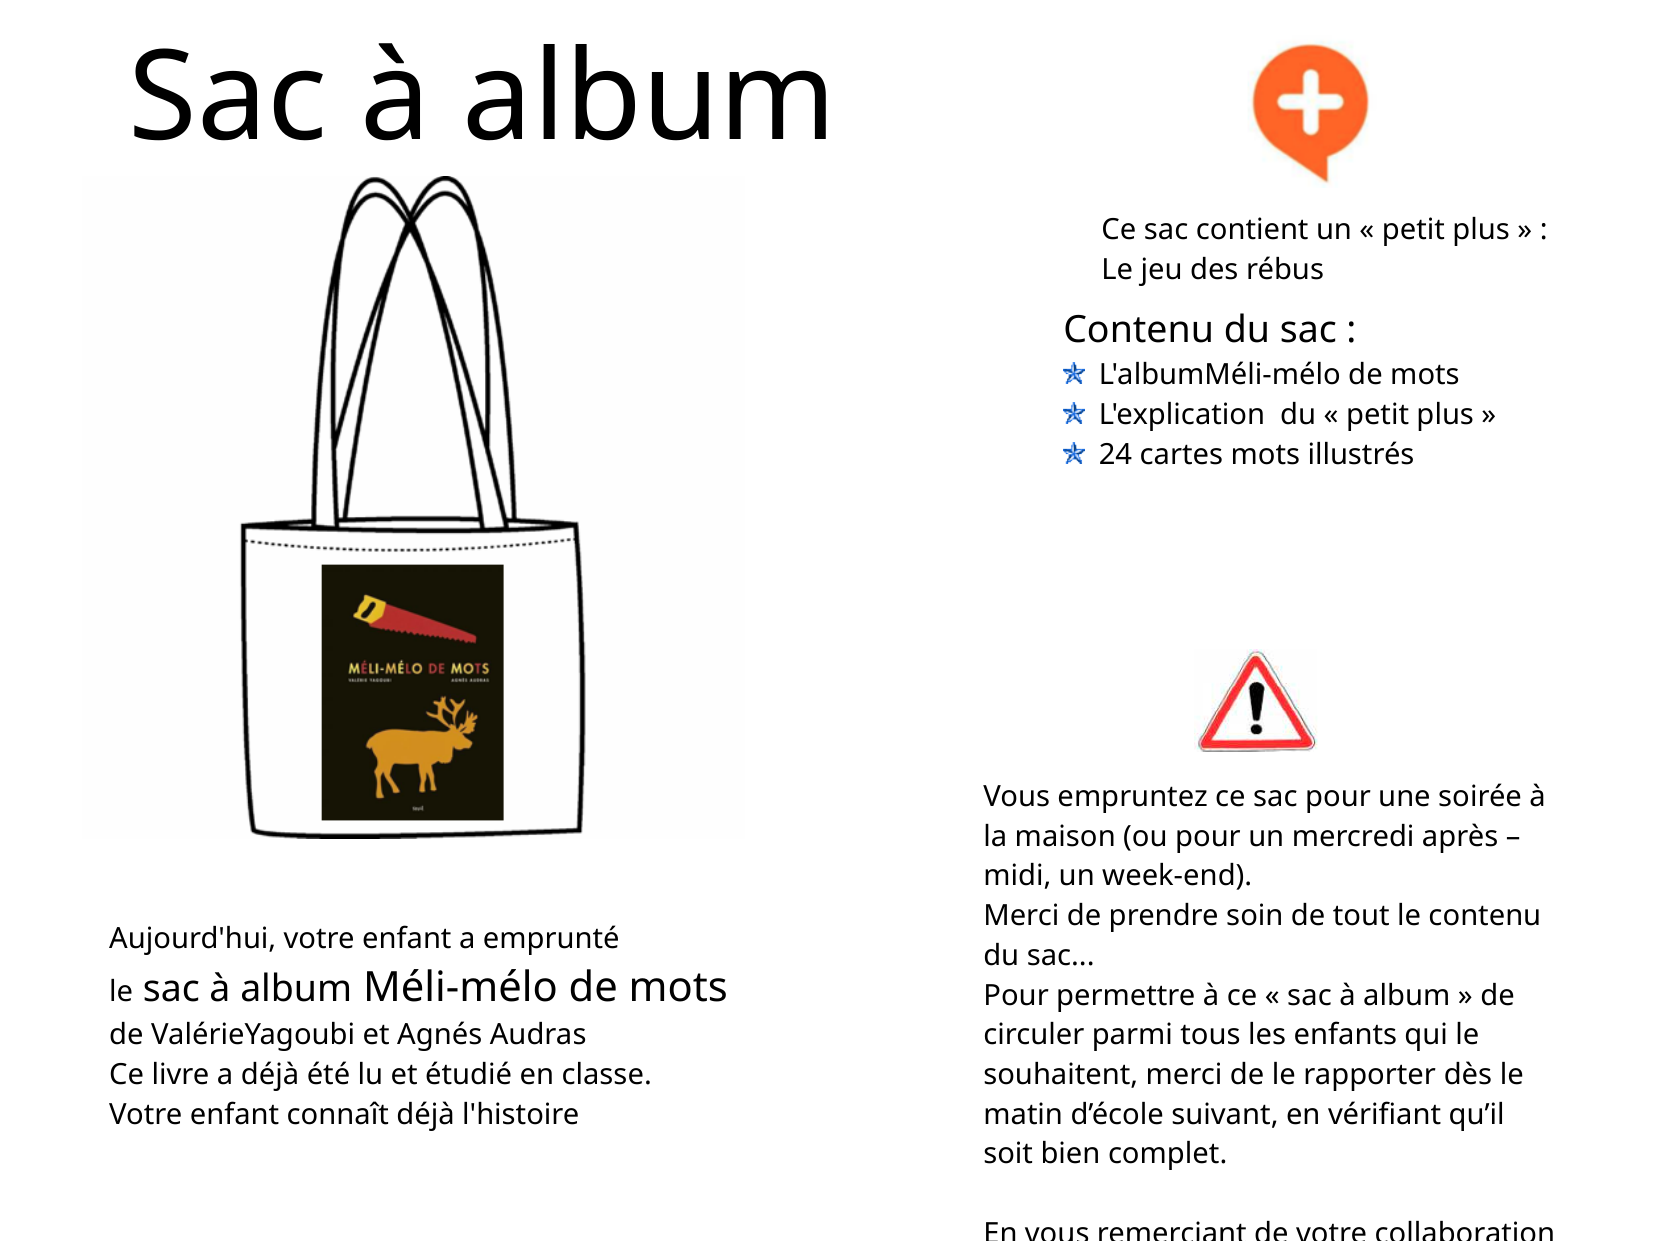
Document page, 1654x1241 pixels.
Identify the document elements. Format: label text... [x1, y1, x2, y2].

text_box Vous empruntez ce sac pour une soirée à la maison (ou pour un mercredi après – midi, un week-end). Merci de prendre soin de tout le contenu du sac... Pour permettre à ce « sac à album » de circuler parmi tous les enfants qui le souhaitent, merci de le rapporter dès le matin d’école suivant, en vérifiant qu’il soit bien complet. En vous remerciant de votre collaboration [968, 767, 1571, 1143]
text_box Ce sac contient un « petit plus » : Le jeu des rébus [1086, 200, 1571, 295]
picture [1228, 35, 1383, 189]
text_box Aujourd'hui, votre enfant a emprunté le sac à album Méli-mélo de mots de ValérieYagoubi et Agnés Audras Ce livre a déjà été lu et étudié en classe. Votre enfant connaît déjà l'histoire [94, 909, 827, 1204]
picture [82, 176, 745, 839]
text_box Sac à album [106, 0, 898, 320]
text_box Contenu du sac : L'albumMéli-mélo de mots L'explication du « petit plus » 24 cartes mots illustrés [1048, 295, 1581, 849]
picture [1188, 637, 1323, 760]
